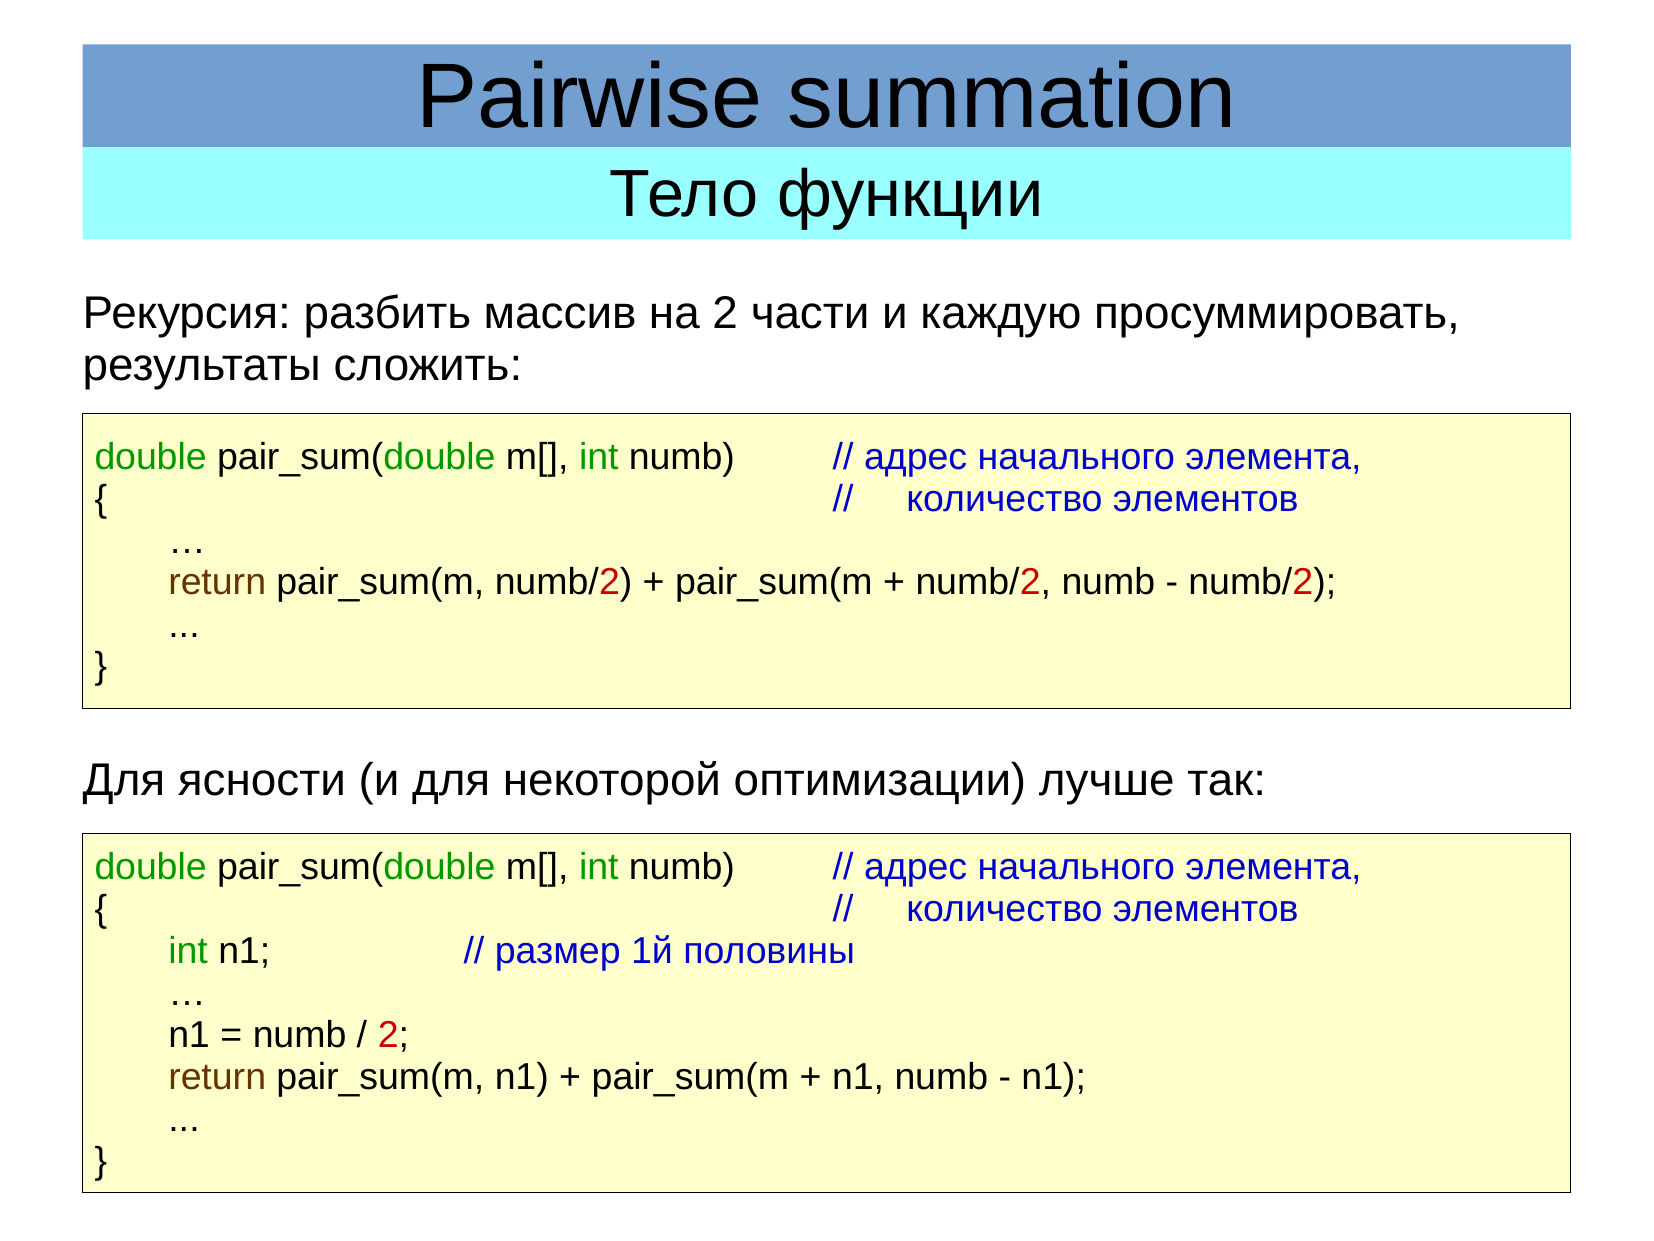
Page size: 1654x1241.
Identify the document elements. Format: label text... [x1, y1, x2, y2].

title Тело функции [82, 147, 1571, 240]
text_box double pair_sum(double m[], int numb) // адрес начального элемента, { // количество элементов … return pair_sum(m, numb/2) + pair_sum(m + numb/2, numb - numb/2); ... } [82, 413, 1571, 709]
text_box double pair_sum(double m[], int numb) // адрес начального элемента, { // количество элементов int n1; // размер 1й половины … n1 = numb / 2; return pair_sum(m, n1) + pair_sum(m + n1, numb - n1); ... } [82, 833, 1571, 1193]
text_box Рекурсия: разбить массив на 2 части и каждую просуммировать, результаты сложить: [82, 287, 1571, 390]
title Pairwise summation [82, 44, 1571, 147]
text_box Для ясности (и для некоторой оптимизации) лучше так: [82, 744, 1571, 815]
